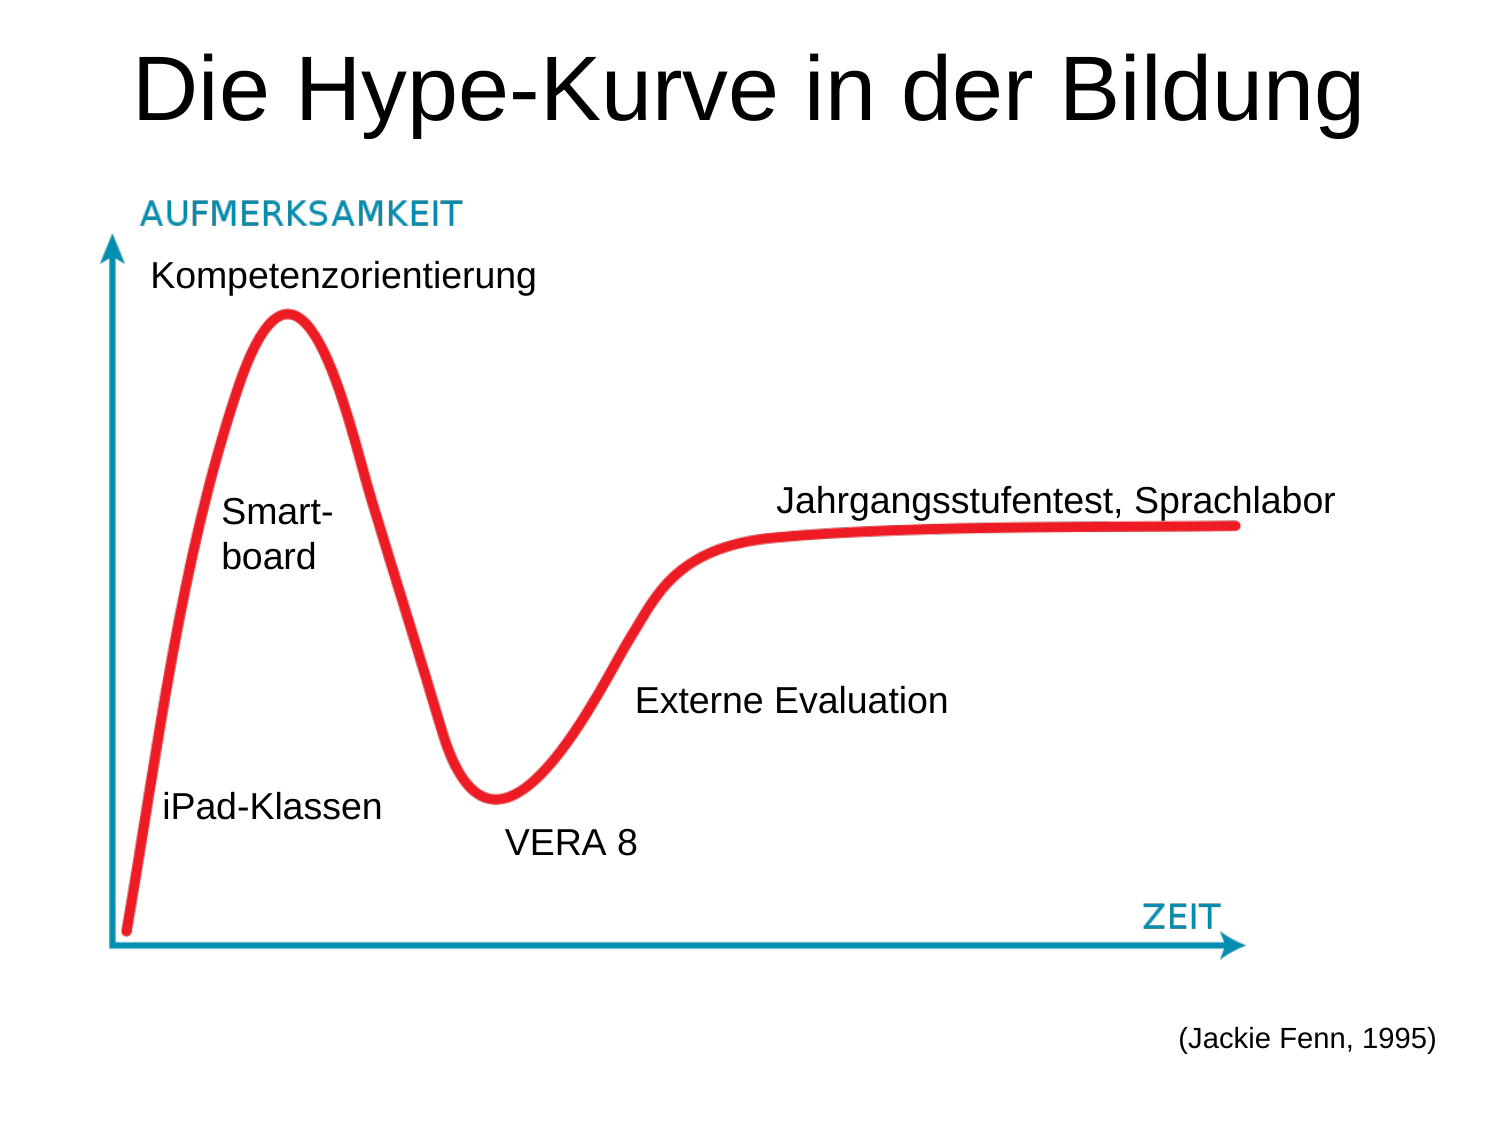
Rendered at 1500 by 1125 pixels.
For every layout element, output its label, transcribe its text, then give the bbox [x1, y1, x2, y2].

text_box VERA 8 [490, 810, 1211, 872]
text_box Kompetenzorientierung [135, 243, 857, 304]
picture [100, 196, 1247, 961]
title Die Hype-Kurve in der Bildung [75, 21, 1426, 257]
text_box iPad-Klassen [147, 774, 508, 836]
text_box Smart- board [206, 479, 567, 586]
text_box Externe Evaluation [620, 668, 1341, 730]
text_box Jahrgangsstufentest, Sprachlabor [761, 467, 1483, 529]
text_box (Jackie Fenn, 1995) [1163, 1011, 1471, 1062]
